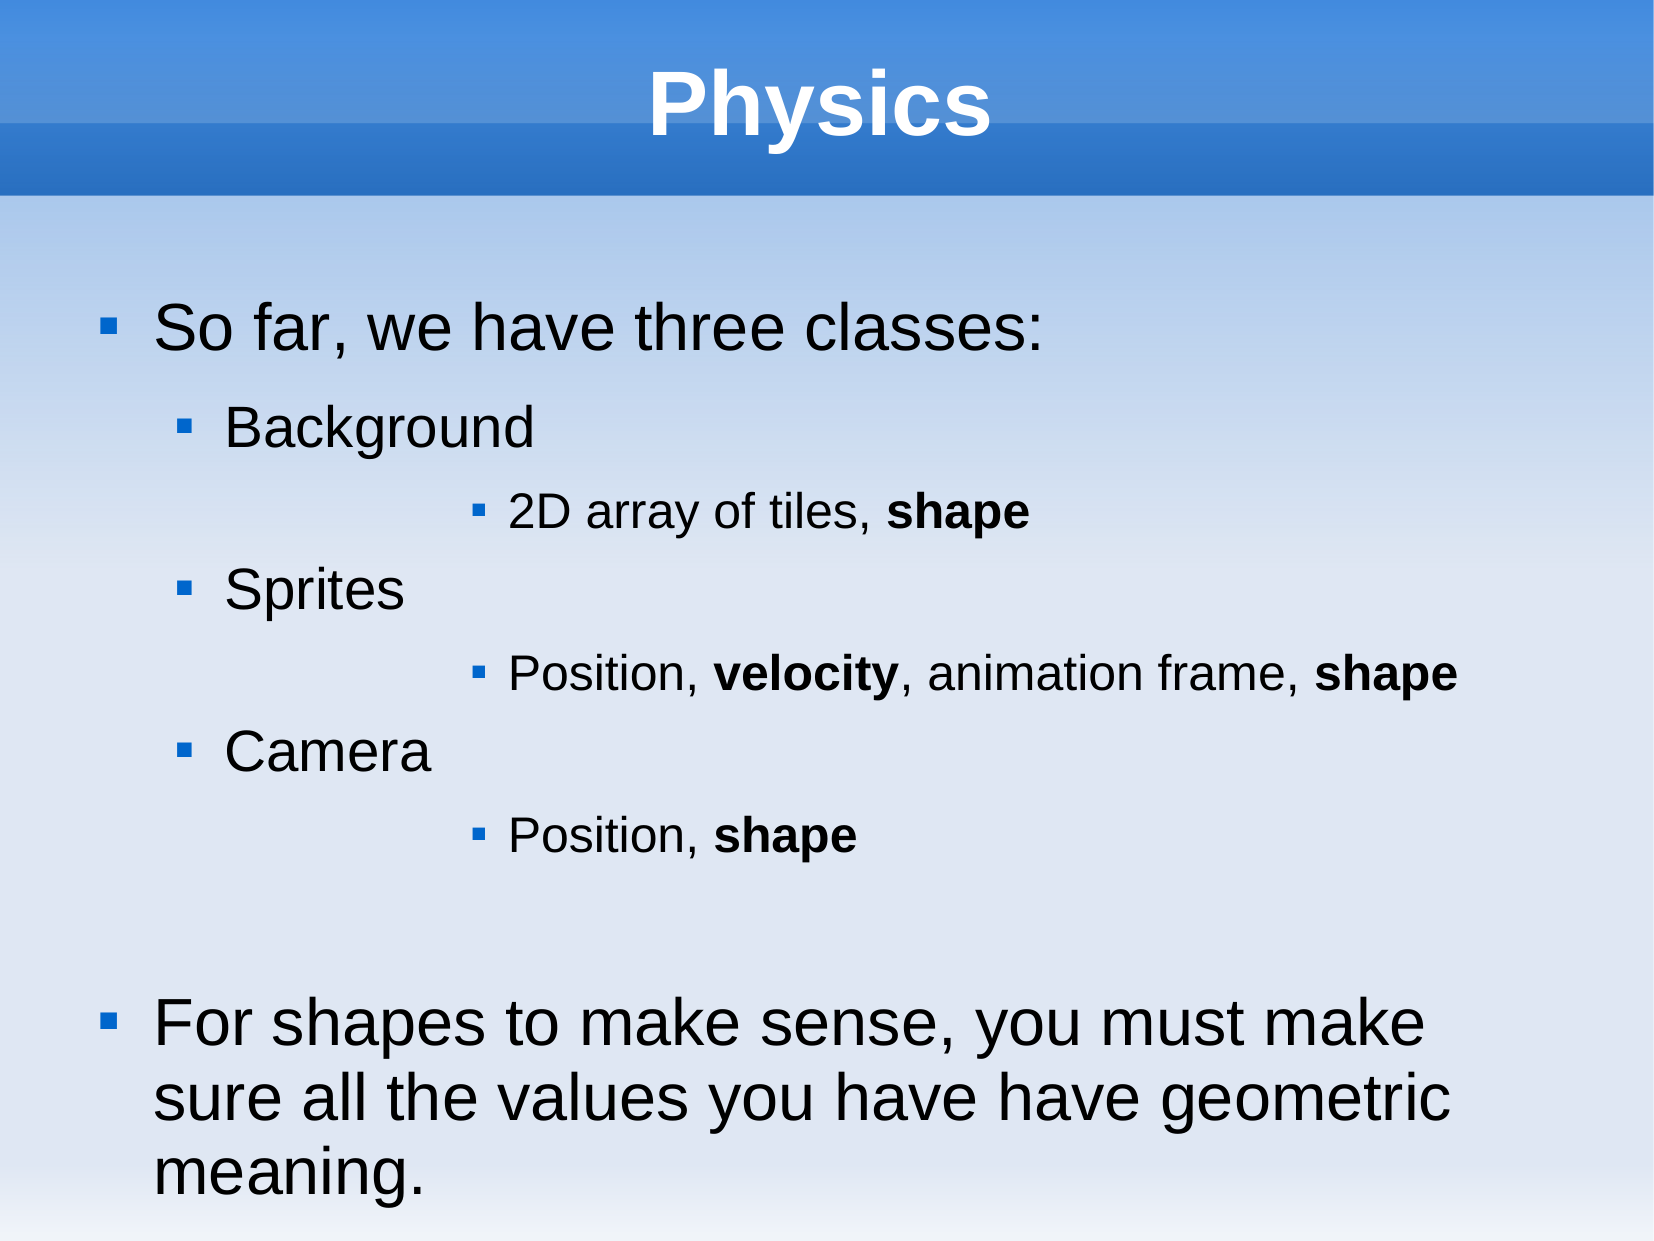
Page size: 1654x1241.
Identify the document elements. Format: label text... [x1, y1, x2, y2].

list So far, we have three classes: Background 2D array of tiles, shape Sprites Position, velocity, animation frame, shape Camera Position, shape For shapes to make sense, you must make sure all the values you have have geometric meaning. [82, 290, 1571, 1212]
picture [0, 0, 1654, 1241]
title Physics [76, 0, 1565, 208]
